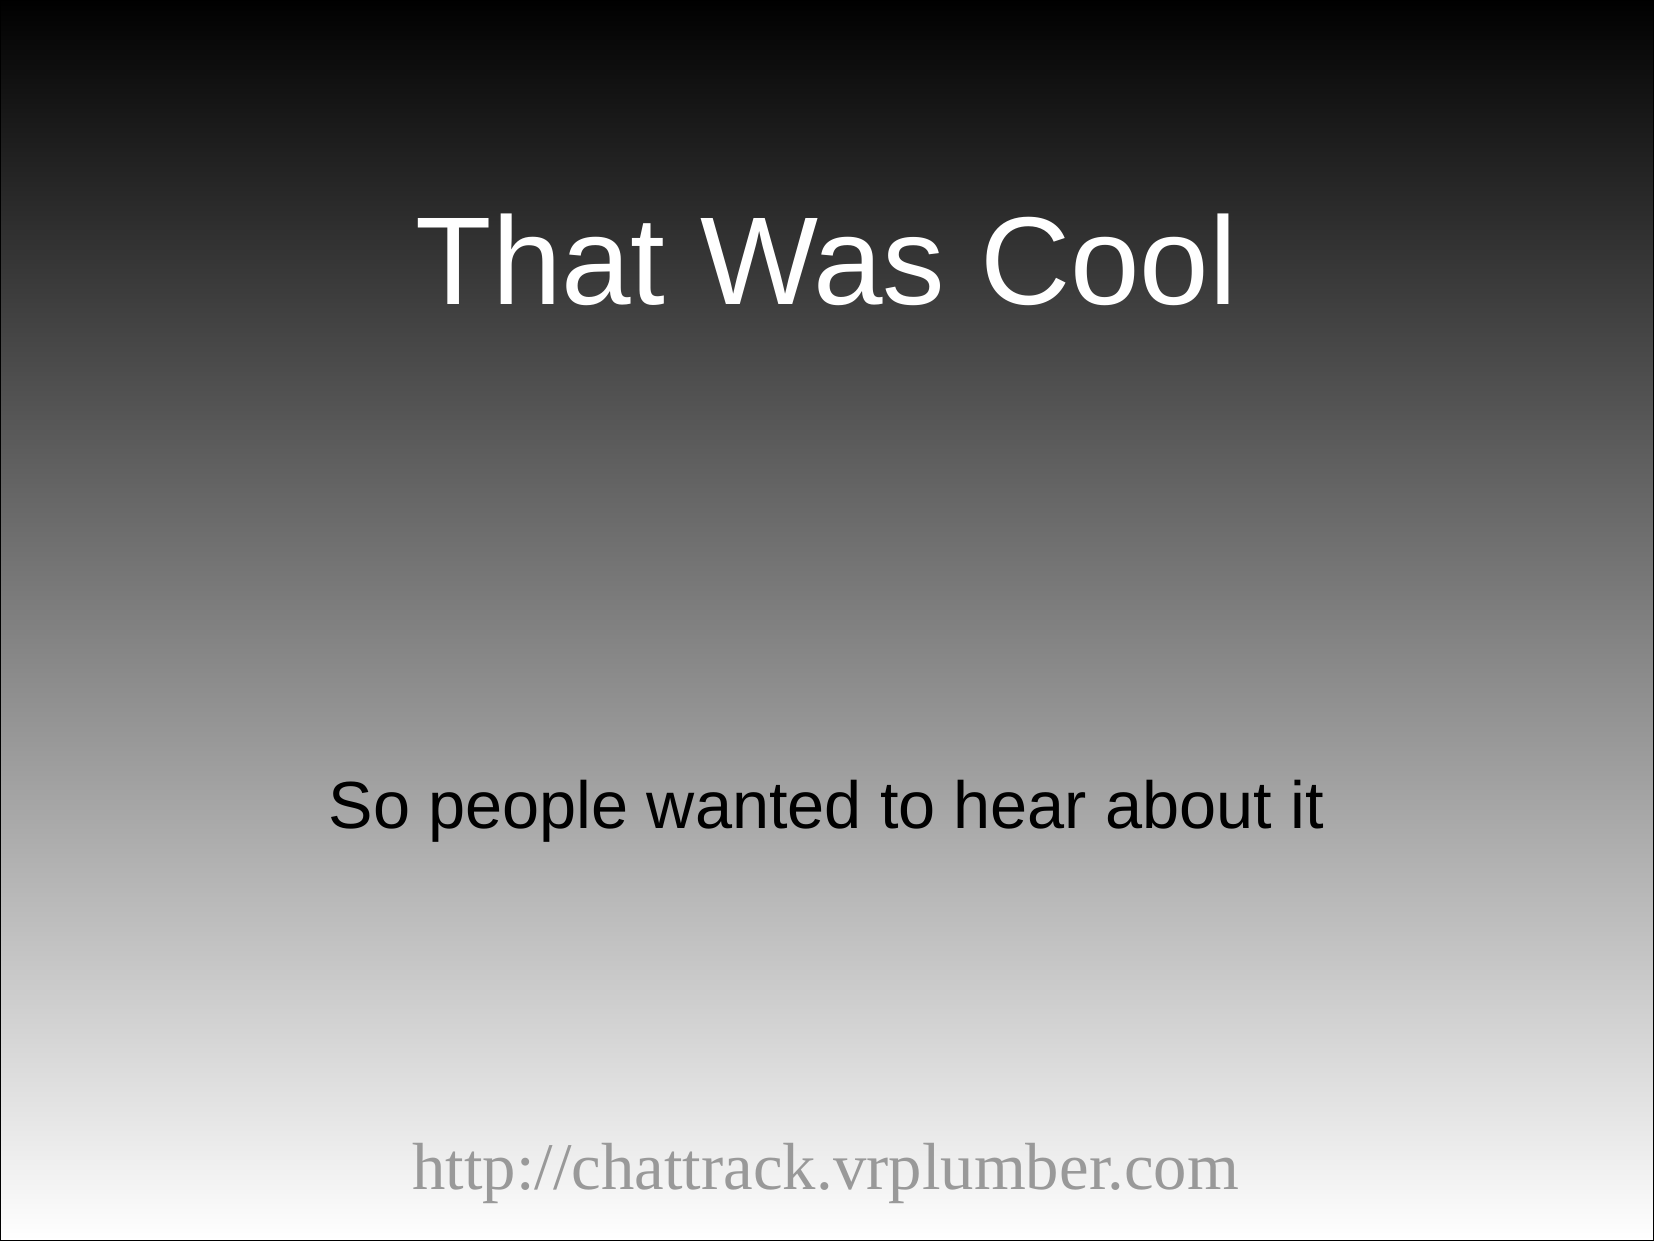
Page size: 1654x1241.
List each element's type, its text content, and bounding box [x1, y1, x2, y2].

subtitle So people wanted to hear about it [29, 395, 1625, 1215]
title That Was Cool [0, 49, 1654, 473]
